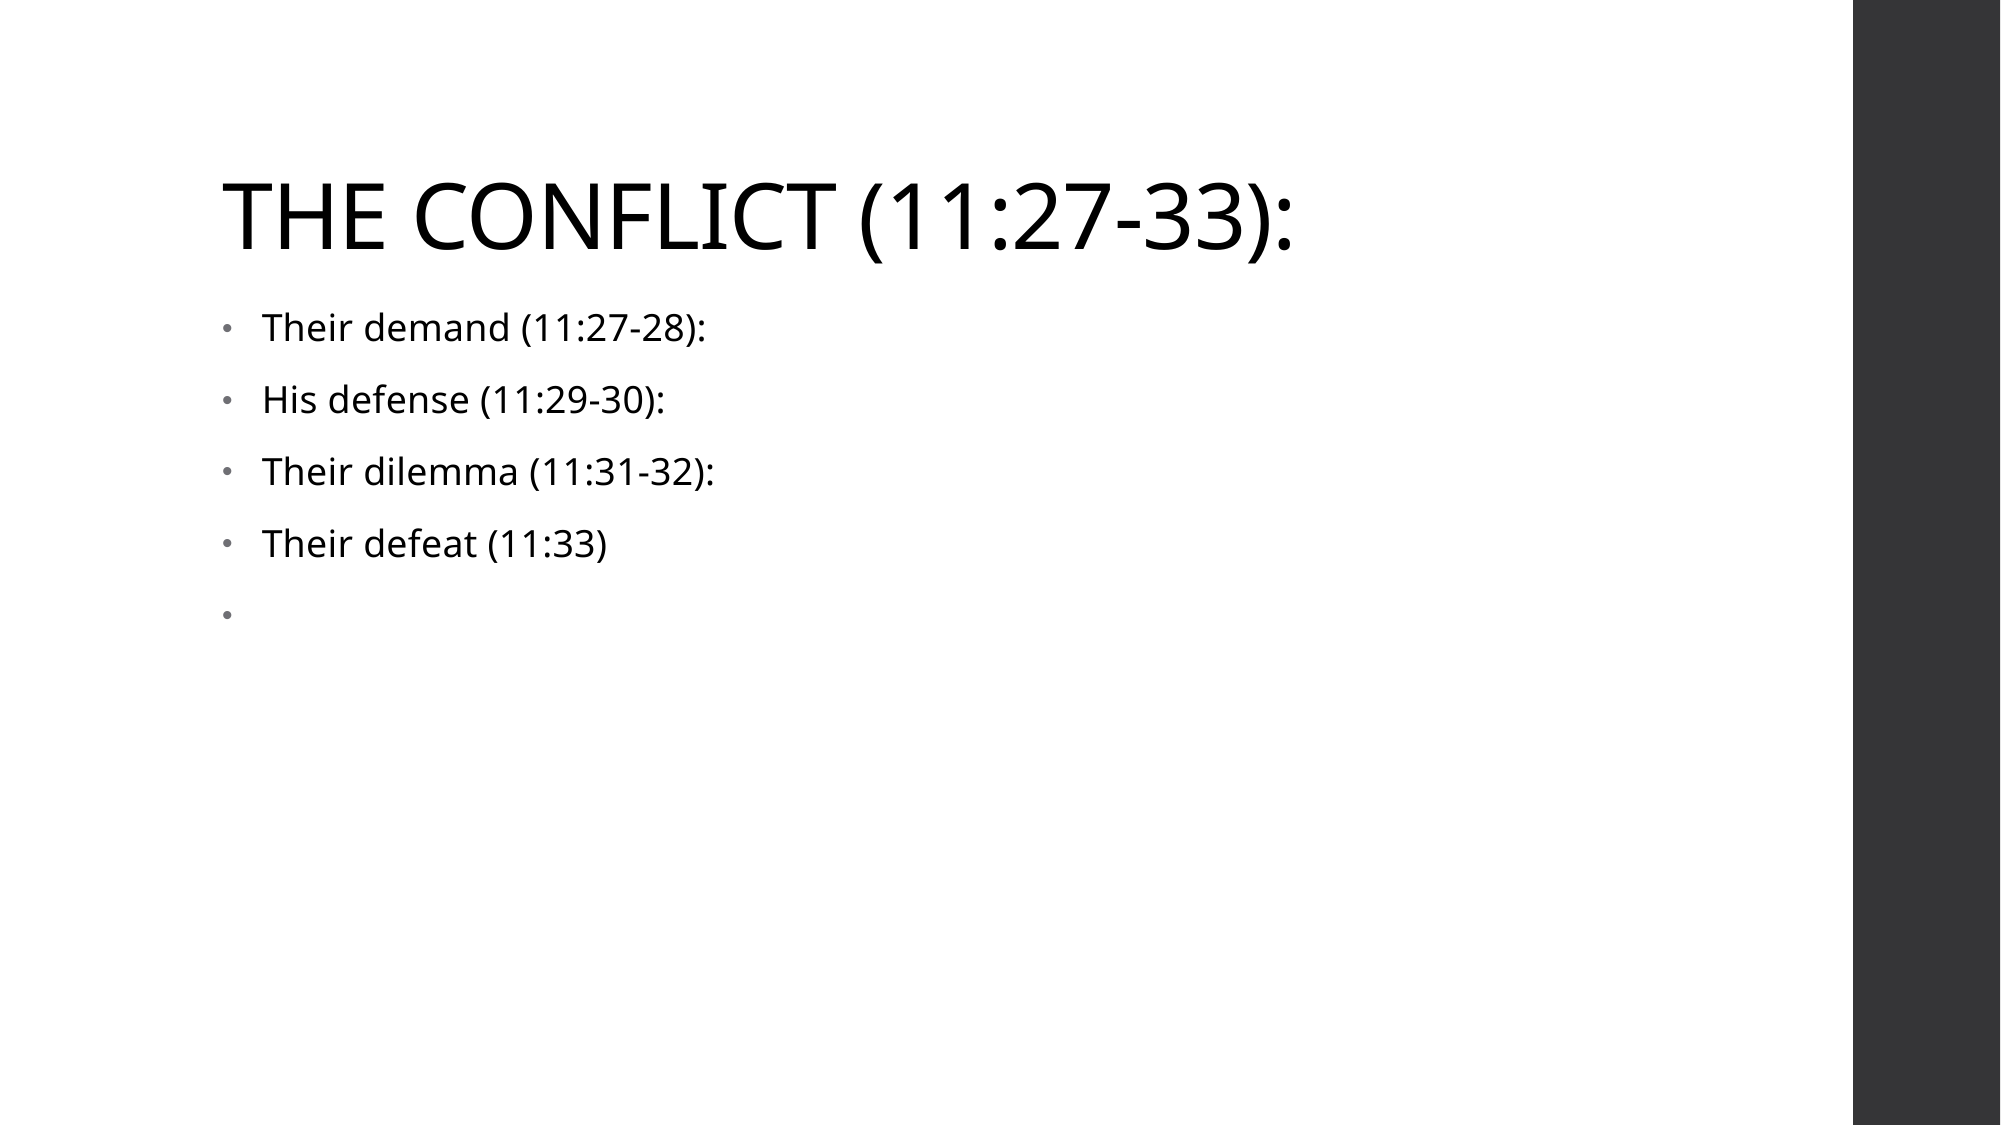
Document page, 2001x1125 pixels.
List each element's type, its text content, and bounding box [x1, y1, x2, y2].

list Their demand (11:27-28): His defense (11:29-30): Their dilemma (11:31-32): Their defeat (11:33) [206, 299, 1617, 1014]
title THE CONFLICT (11:27-33): [206, 60, 1797, 278]
